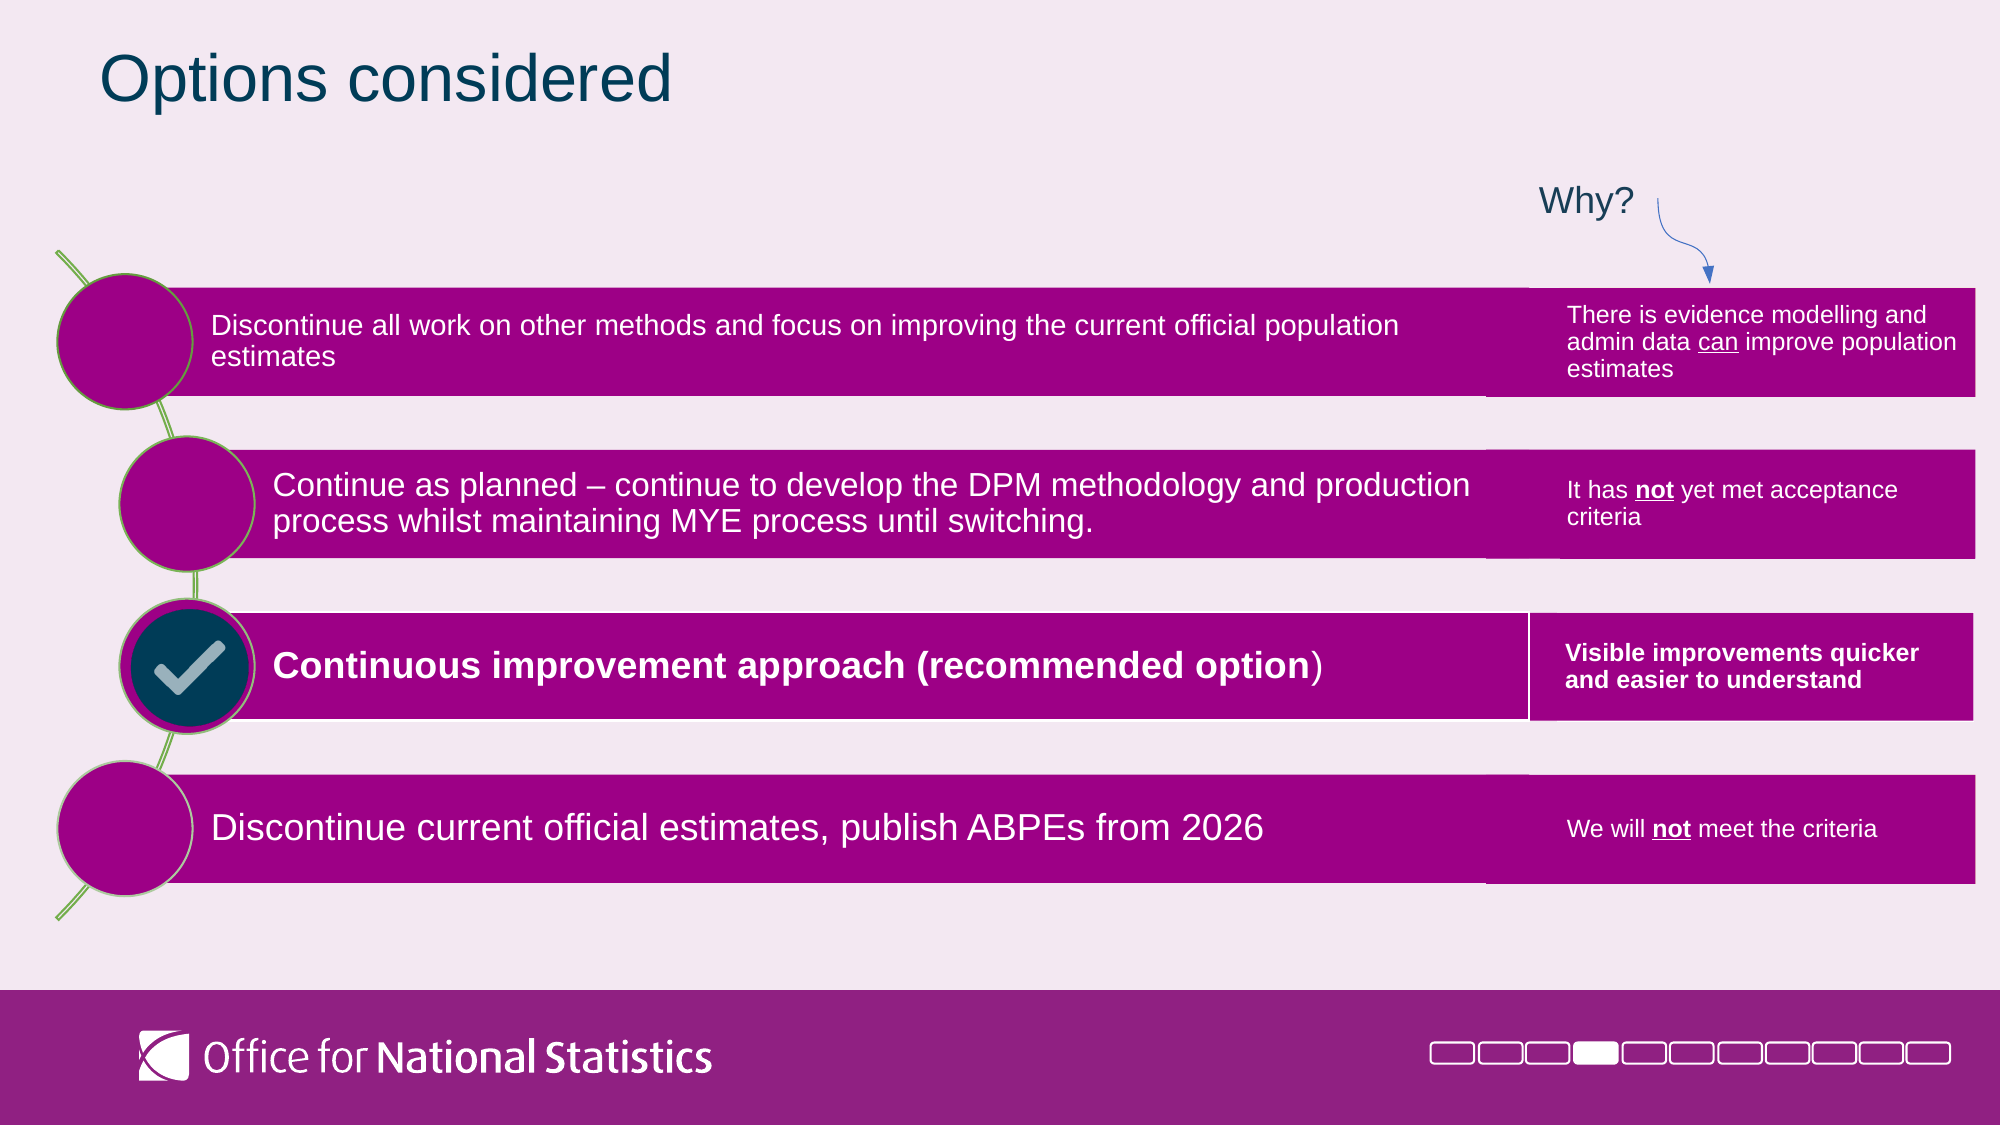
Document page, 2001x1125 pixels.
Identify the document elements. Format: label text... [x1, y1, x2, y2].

text_box There is evidence modelling and admin data can improve population estimates [1486, 288, 1976, 397]
text_box Visible improvements quicker and easier to understand [1530, 612, 1974, 721]
title Options considered [84, 36, 1810, 124]
text_box [119, 436, 255, 572]
text_box Continuous improvement approach (recommended option) [257, 612, 1530, 721]
text_box Why? [1538, 167, 1651, 229]
text_box [57, 760, 193, 897]
text_box We will not meet the criteria [1486, 774, 1976, 884]
text_box Continue as planned – continue to develop the DPM methodology and production process whilst maintaining MYE process until switching. [228, 449, 1530, 559]
text_box [57, 274, 193, 410]
text_box It has not yet met acceptance criteria [1530, 449, 1976, 559]
picture [122, 600, 257, 735]
text_box [1574, 1042, 1618, 1064]
text_box Discontinue all work on other methods and focus on improving the current official population estimates [166, 287, 1530, 396]
text_box Discontinue current official estimates, publish ABPEs from 2026 [167, 774, 1530, 883]
